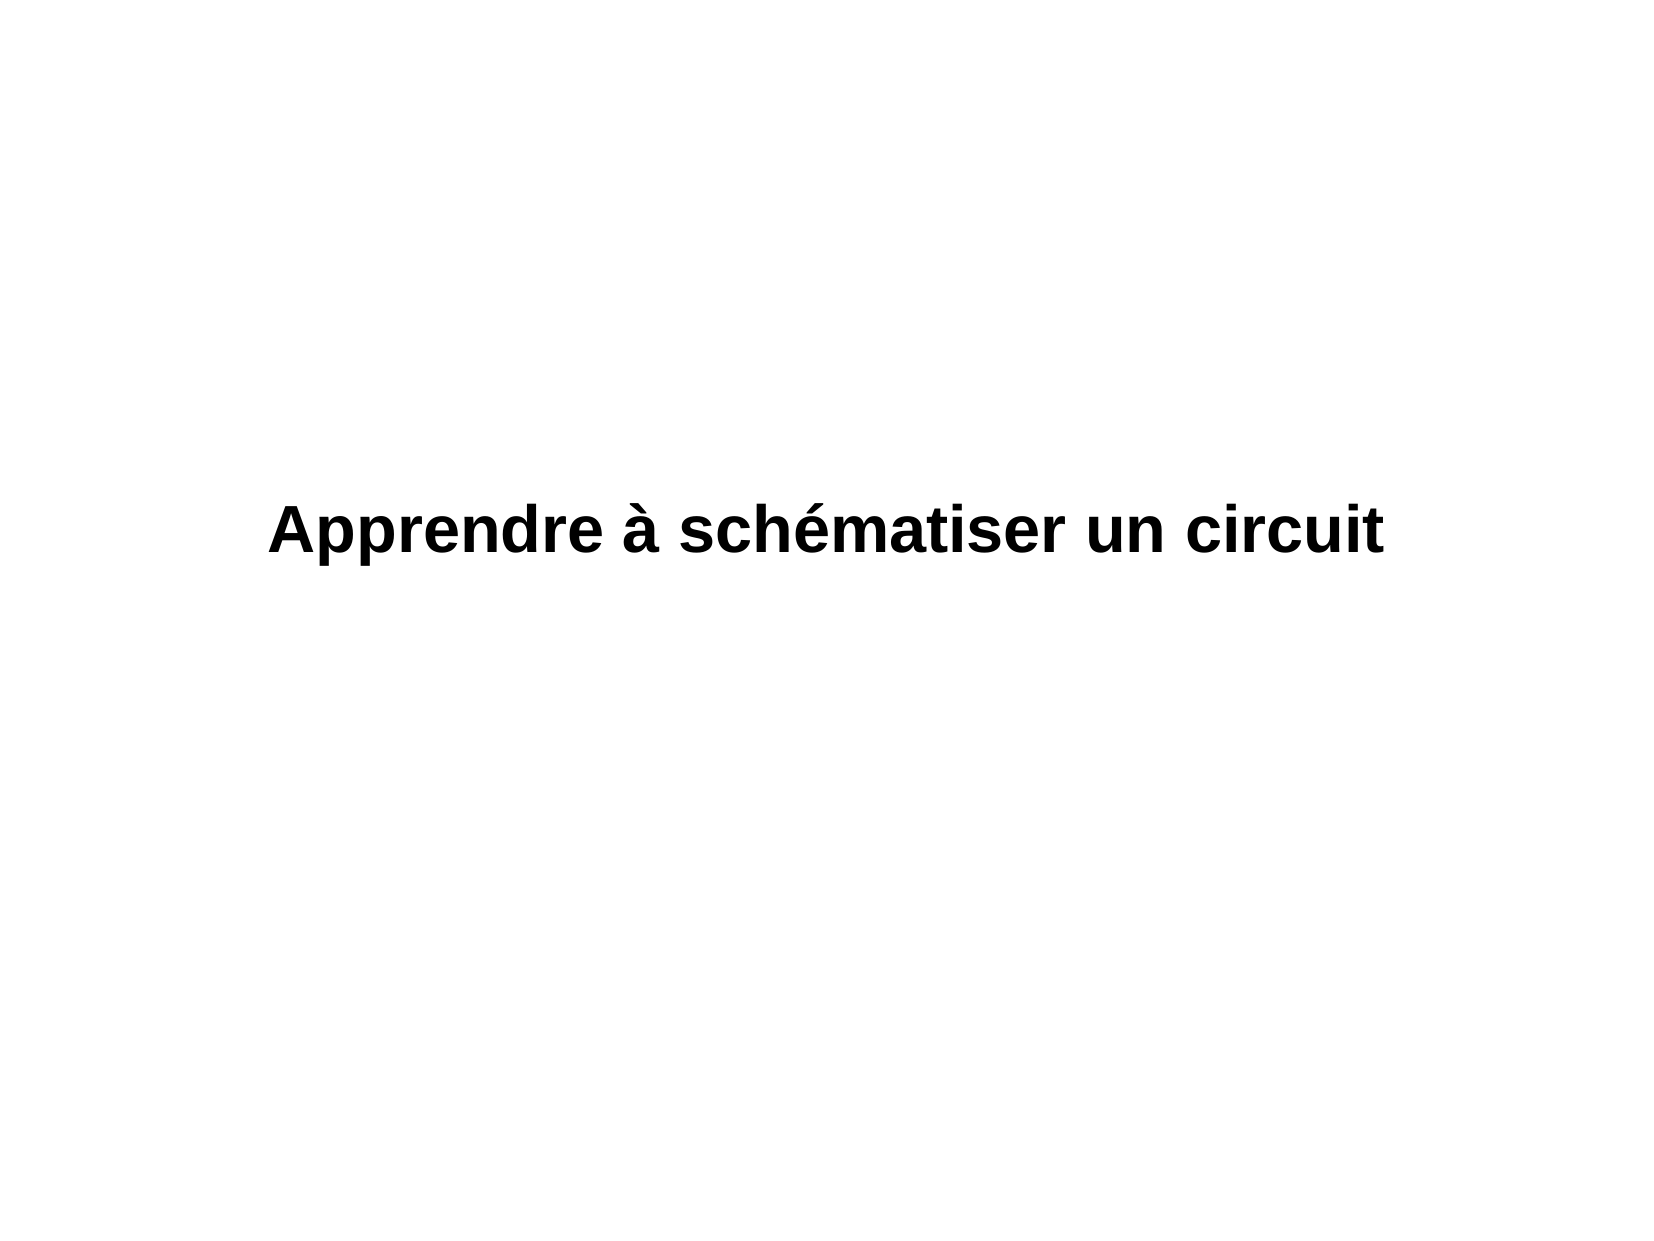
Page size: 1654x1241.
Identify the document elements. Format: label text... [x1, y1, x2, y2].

subtitle Apprendre à schématiser un circuit [82, 49, 1571, 1010]
